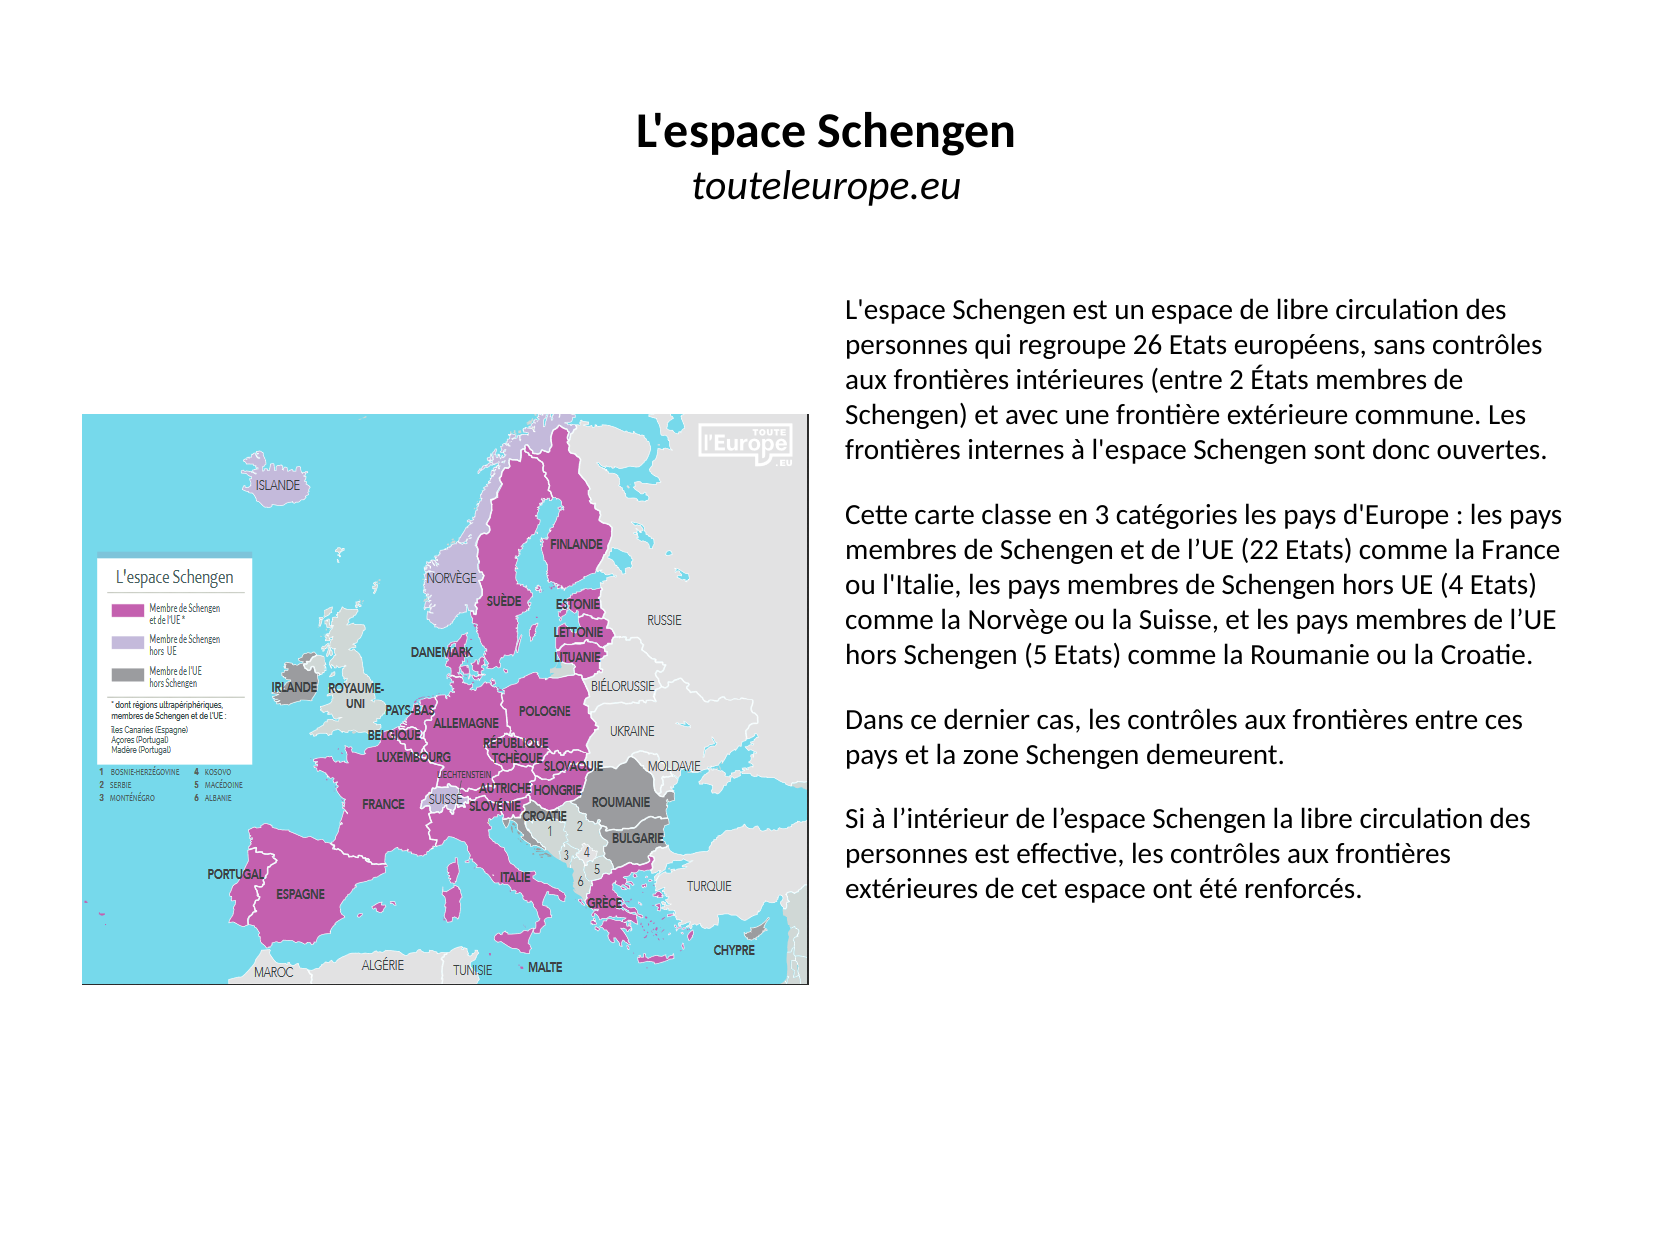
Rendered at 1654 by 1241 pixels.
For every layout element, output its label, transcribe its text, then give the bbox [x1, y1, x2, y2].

title L'espace Schengen touteleurope.eu [82, 49, 1571, 257]
picture [82, 414, 809, 985]
list L'espace Schengen est un espace de libre circulation des personnes qui regroupe 26 Etats européens, sans contrôles aux frontières intérieures (entre 2 États membres de Schengen) et avec une frontière extérieure commune. Les frontières internes à l'espace Schengen sont donc ouvertes. Cette carte classe en 3 catégories les pays d'Europe : les pays membres de Schengen et de l’UE (22 Etats) comme la France ou l'Italie, les pays membres de Schengen hors UE (4 Etats) comme la Norvège ou la Suisse, et les pays membres de l’UE hors Schengen (5 Etats) comme la Roumanie ou la Croatie. Dans ce dernier cas, les contrôles aux frontières entre ces pays et la zone Schengen demeurent. Si à l’intérieur de l’espace Schengen la libre circulation des personnes est effective, les contrôles aux frontières extérieures de cet espace ont été renforcés. [845, 290, 1572, 1113]
